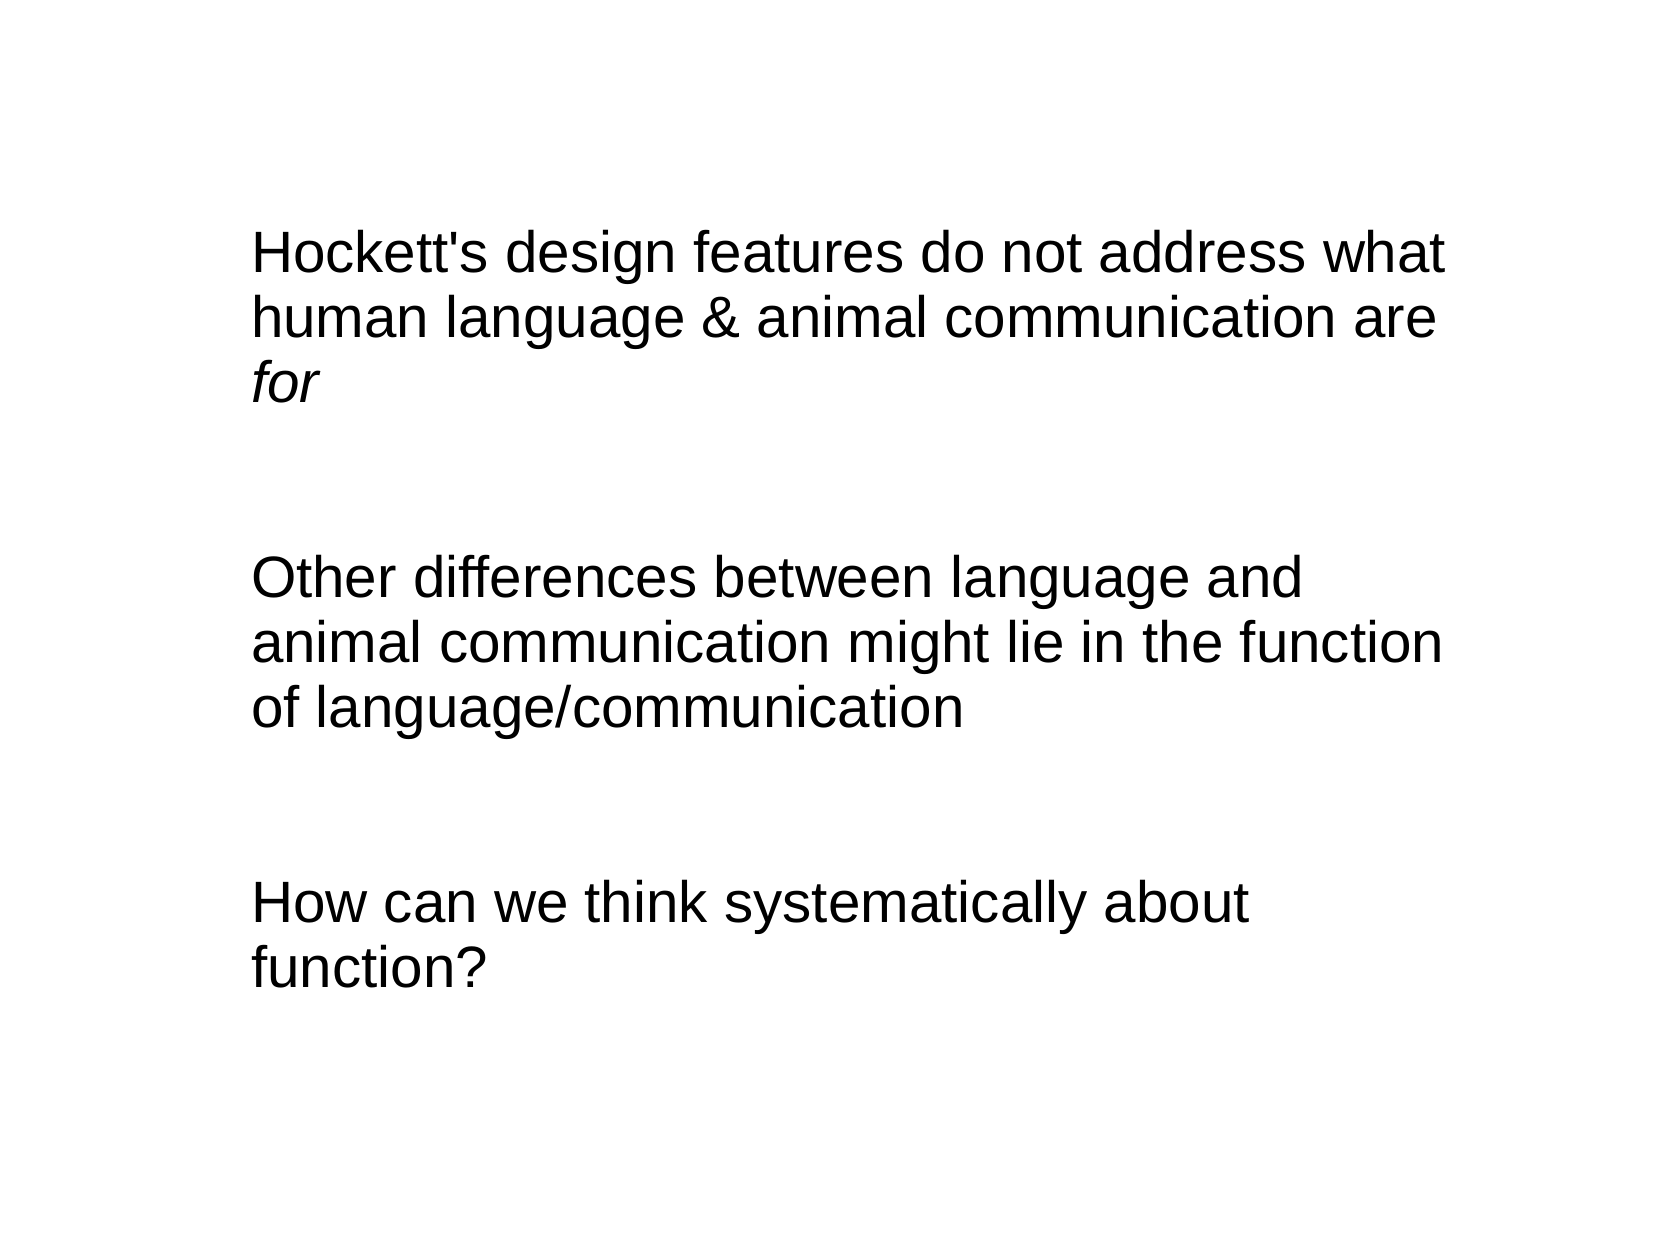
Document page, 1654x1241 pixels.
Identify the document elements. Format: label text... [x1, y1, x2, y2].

text_box Hockett's design features do not address what human language & animal communication are for Other differences between language and animal communication might lie in the function of language/communication How can we think systematically about function? [236, 147, 1506, 1008]
